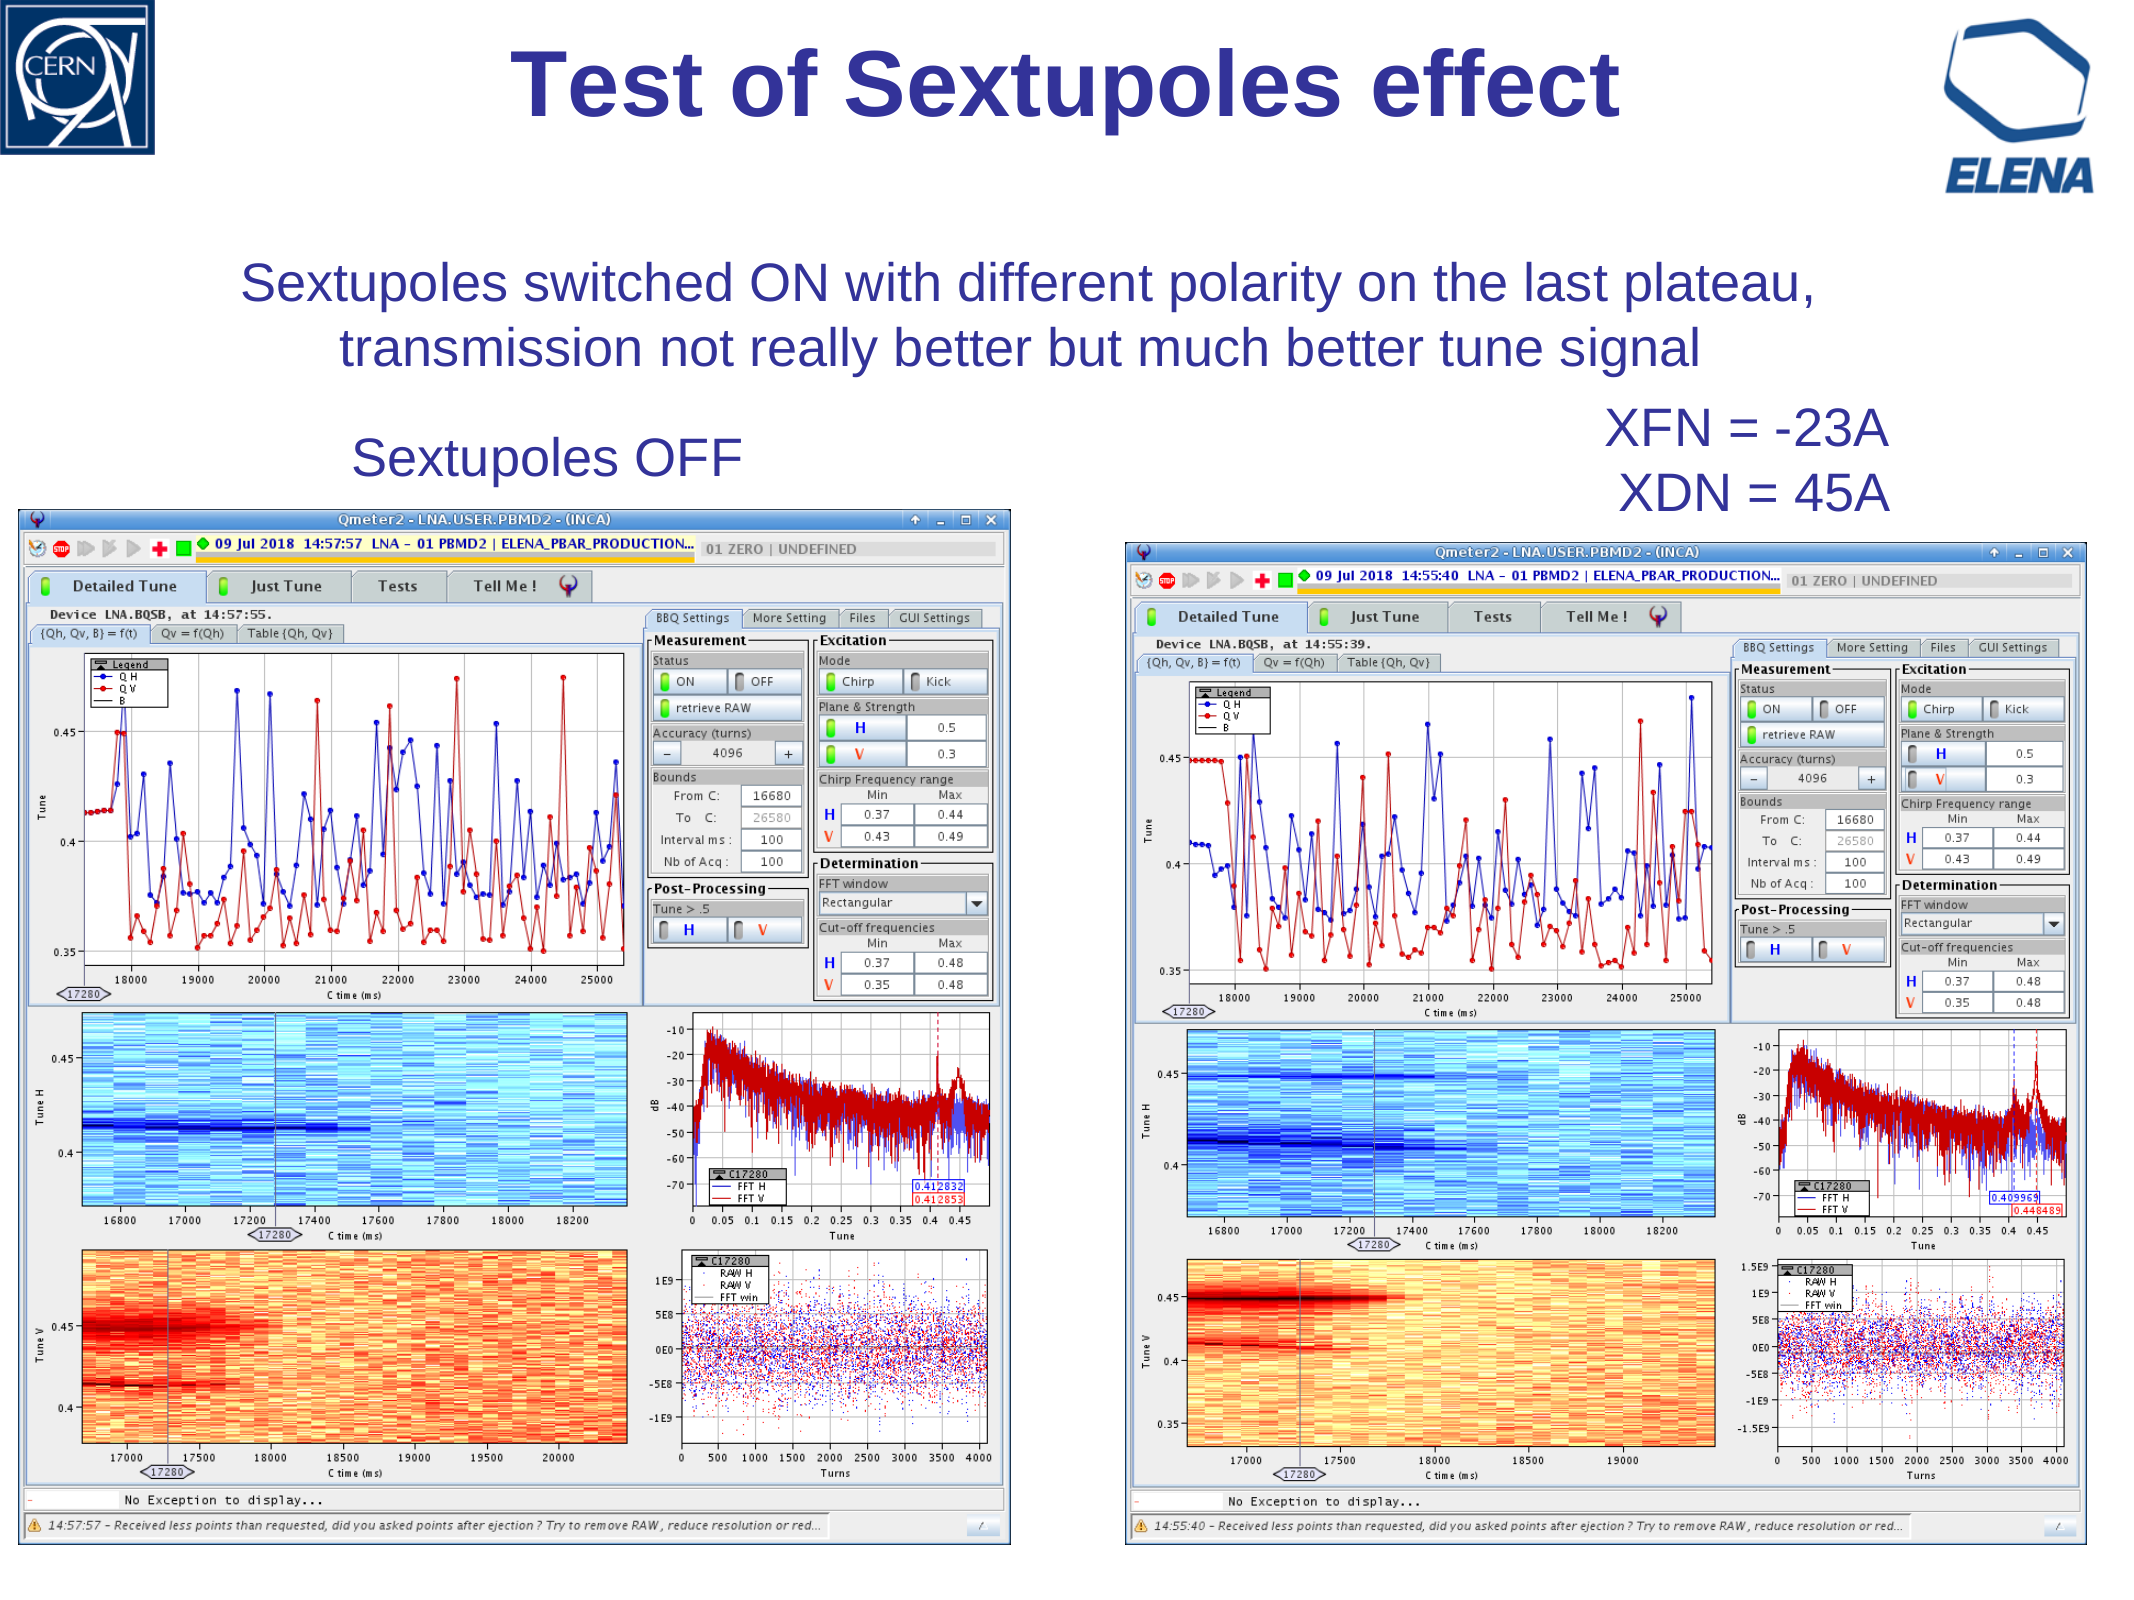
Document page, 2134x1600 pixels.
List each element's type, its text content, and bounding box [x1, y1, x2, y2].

text_box XFN = -23A XDN = 45A [1515, 384, 1995, 530]
text_box Sextupoles OFF [330, 415, 766, 496]
text_box Sextupoles switched ON with different polarity on the last plateau, transmission not really better but much better tune signal [138, 240, 1921, 385]
picture [0, 0, 155, 155]
picture [1924, 10, 2117, 206]
picture [18, 509, 1011, 1546]
picture [1125, 542, 2087, 1546]
title Test of Sextupoles effect [208, 6, 1924, 152]
